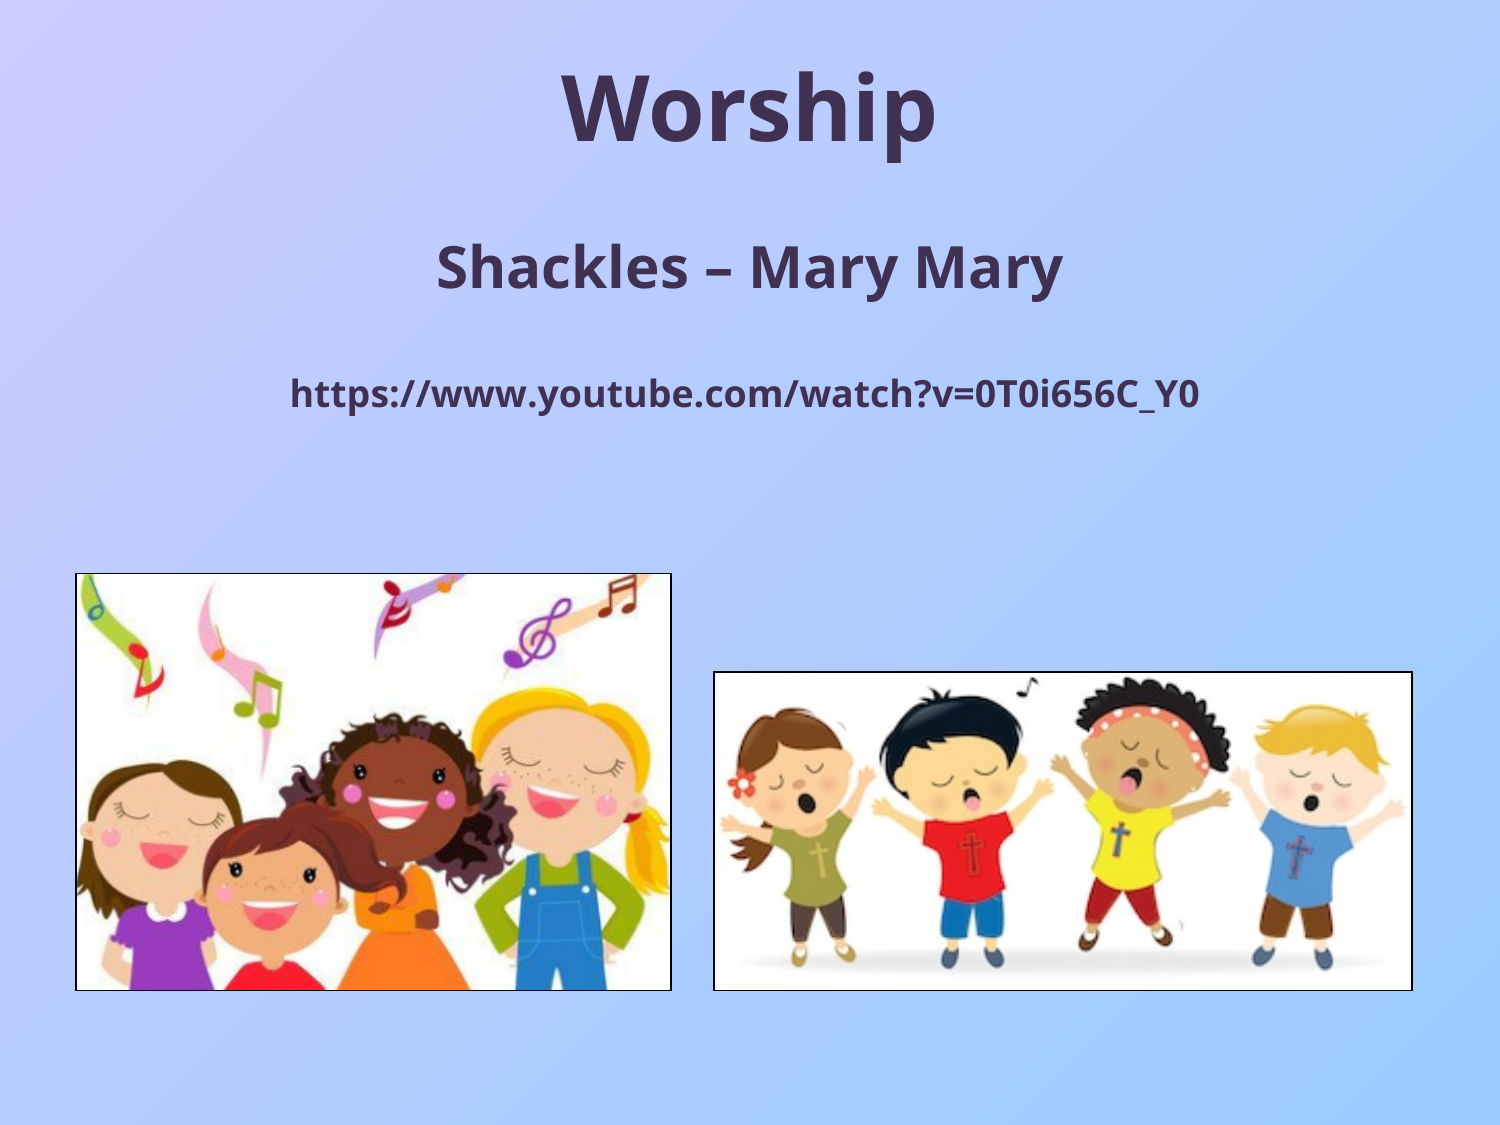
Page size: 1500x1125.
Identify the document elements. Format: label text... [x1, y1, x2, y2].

picture [714, 672, 1412, 990]
picture [76, 574, 671, 990]
text_box Worship Shackles – Mary Mary https://www.youtube.com/watch?v=0T0i656C_Y0 [53, 42, 1447, 427]
